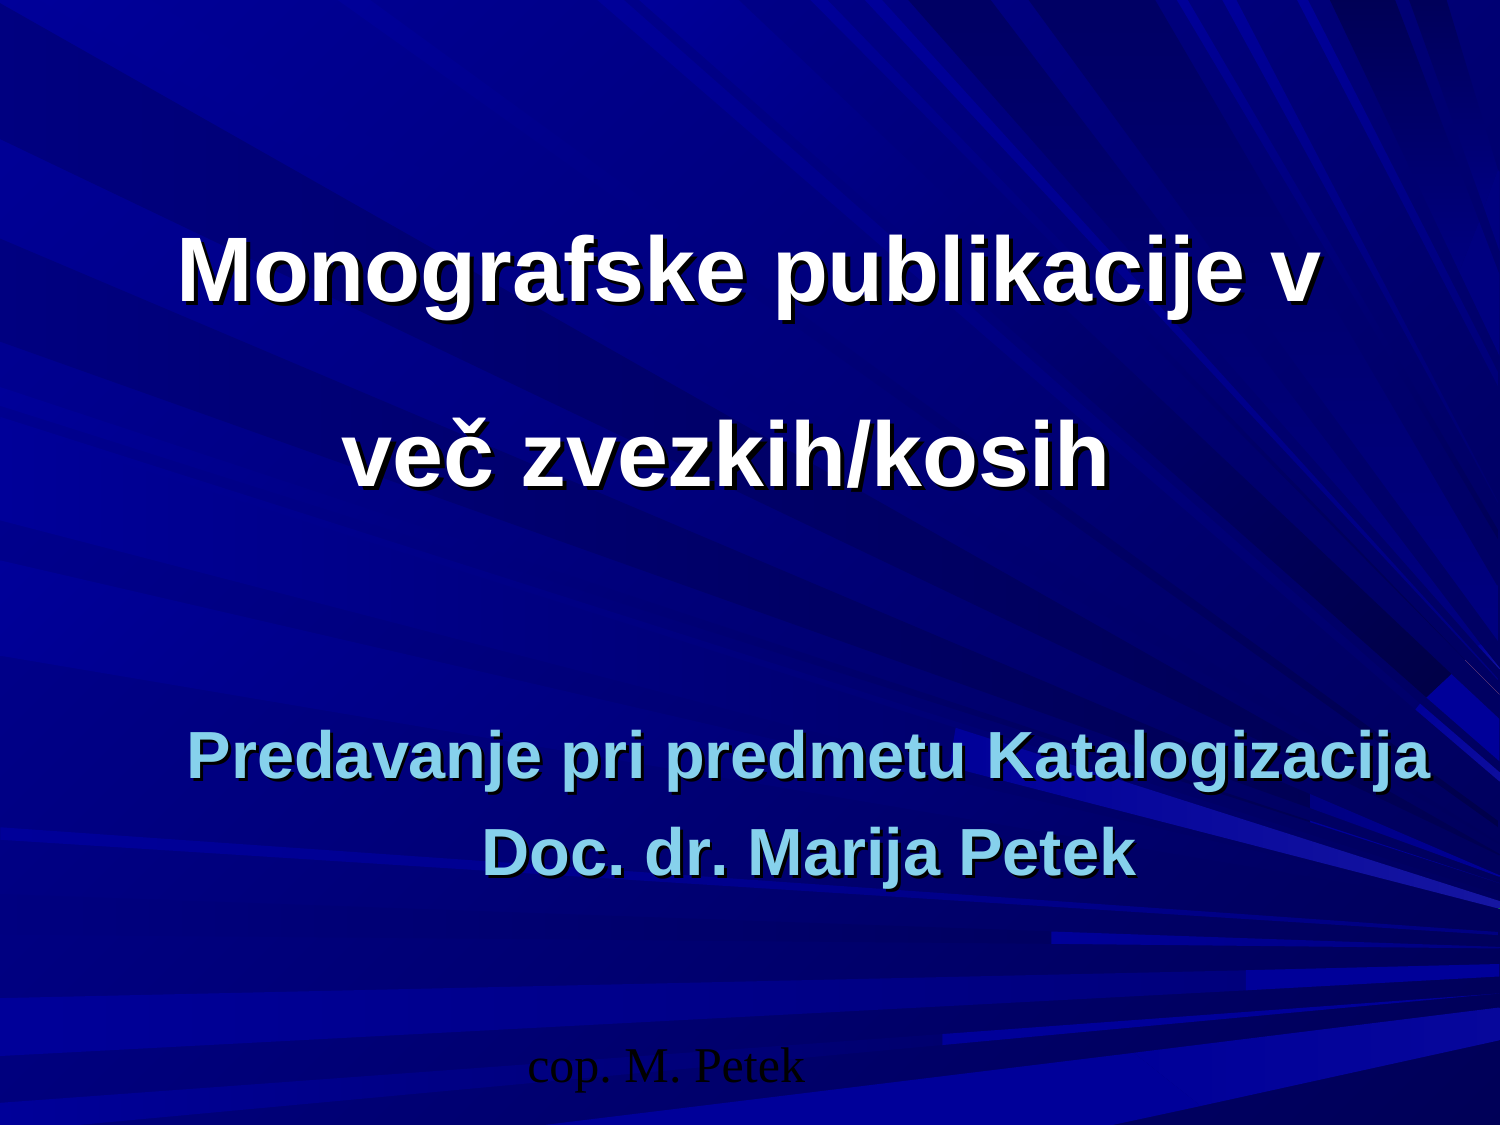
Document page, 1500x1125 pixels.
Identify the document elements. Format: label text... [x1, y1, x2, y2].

title Monografske publikacije v več zvezkih/kosih [75, 196, 1426, 528]
list Predavanje pri predmetu Katalogizacija Doc. dr. Marija Petek [147, 704, 1471, 1089]
